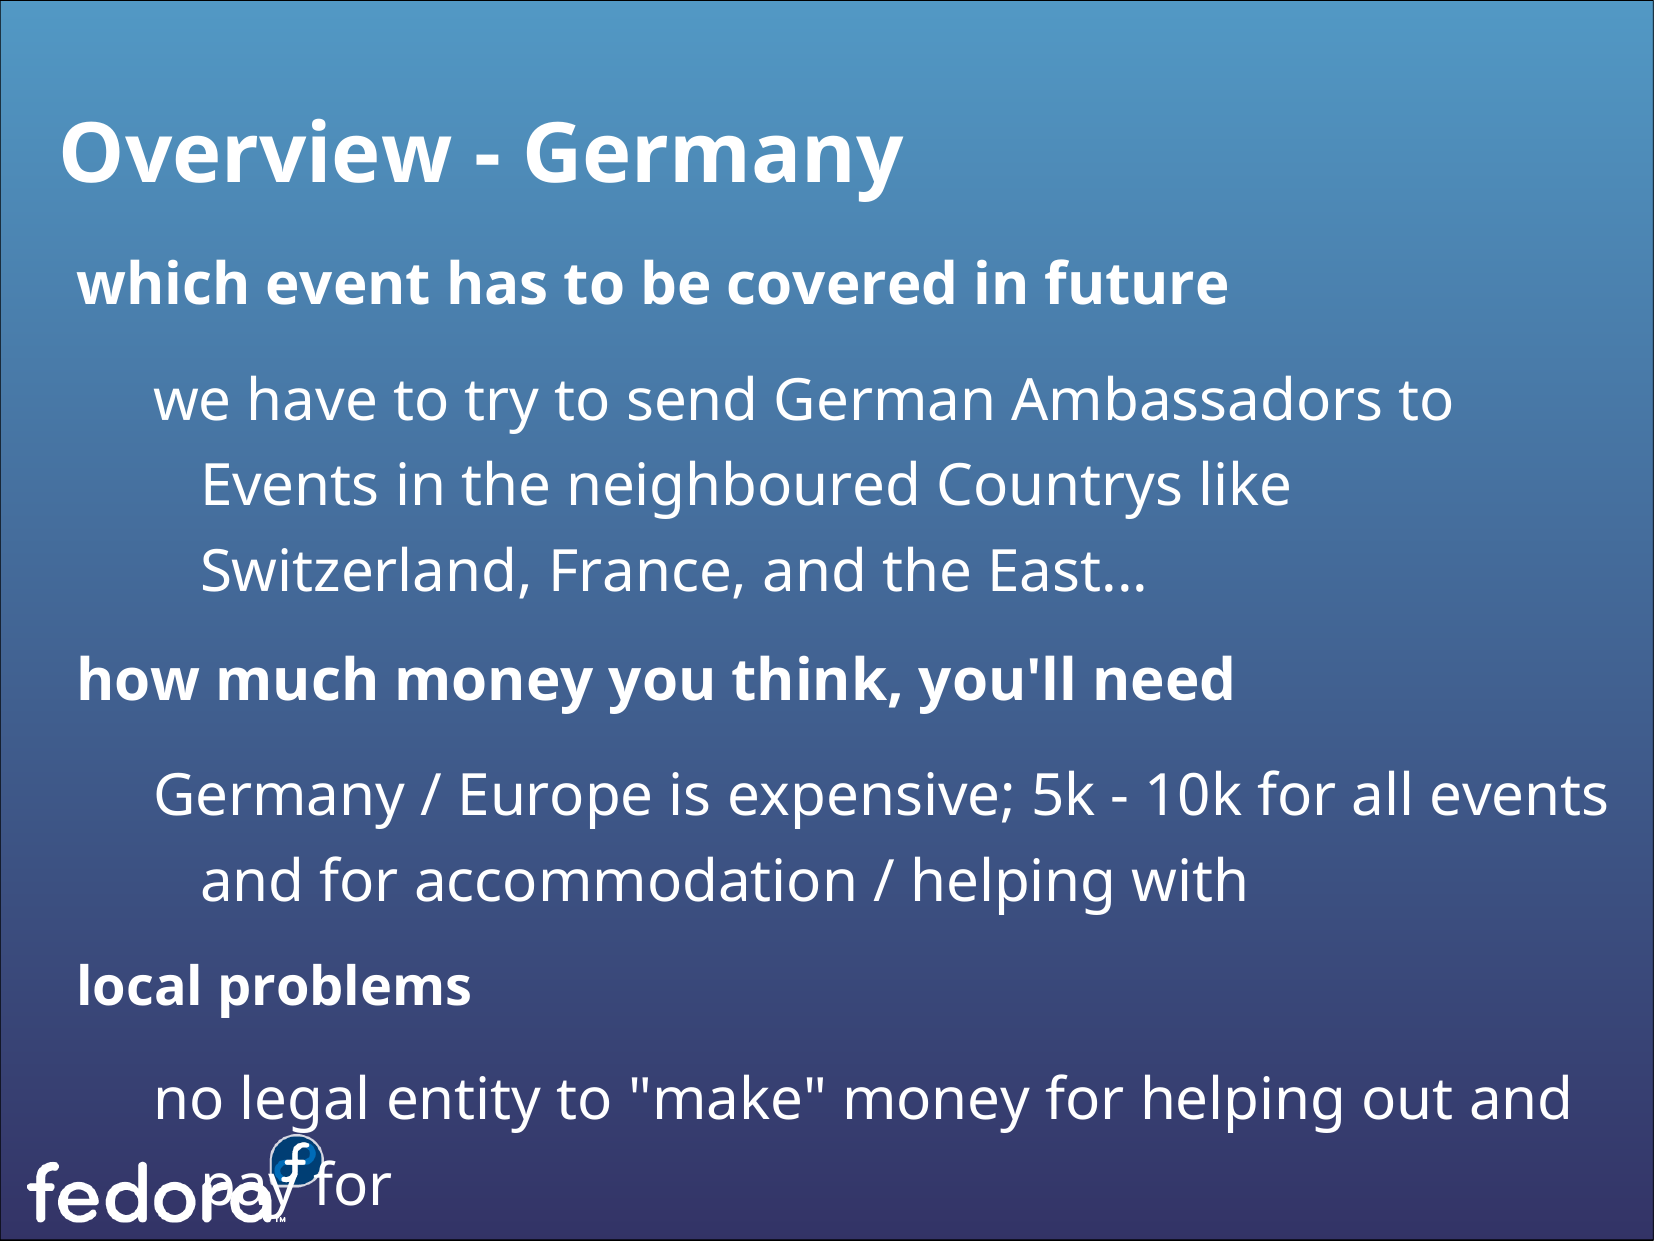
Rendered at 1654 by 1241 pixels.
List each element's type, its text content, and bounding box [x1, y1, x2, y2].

picture [26, 1133, 325, 1223]
title Overview - Germany [59, 95, 1624, 200]
list which event has to be covered in future we have to try to send German Ambassadors to Events in the neighboured Countrys like Switzerland, France, and the East... how much money you think, you'll need Germany / Europe is expensive; 5k - 10k for all events and for accommodation / helping with local problems no legal entity to "make" money for helping out and pay for [59, 236, 1624, 1126]
